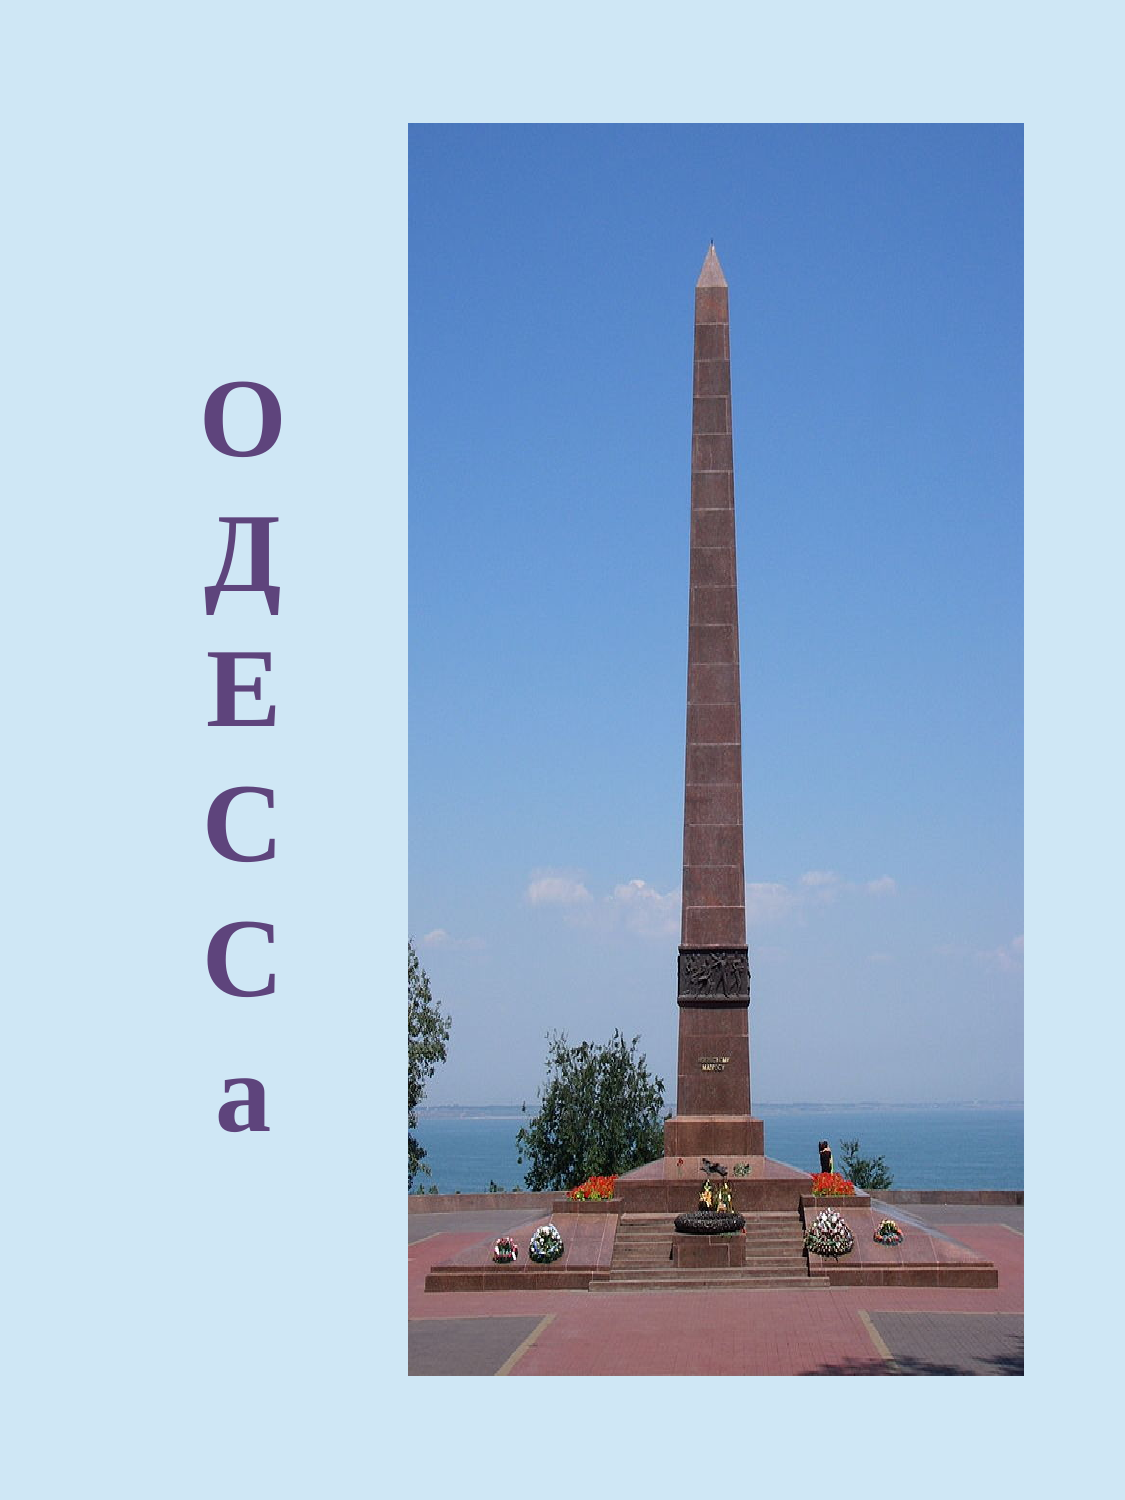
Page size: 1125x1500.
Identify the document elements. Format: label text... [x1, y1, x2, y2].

picture [408, 123, 1024, 1376]
text_box О Д Е С С а [113, 336, 374, 1162]
